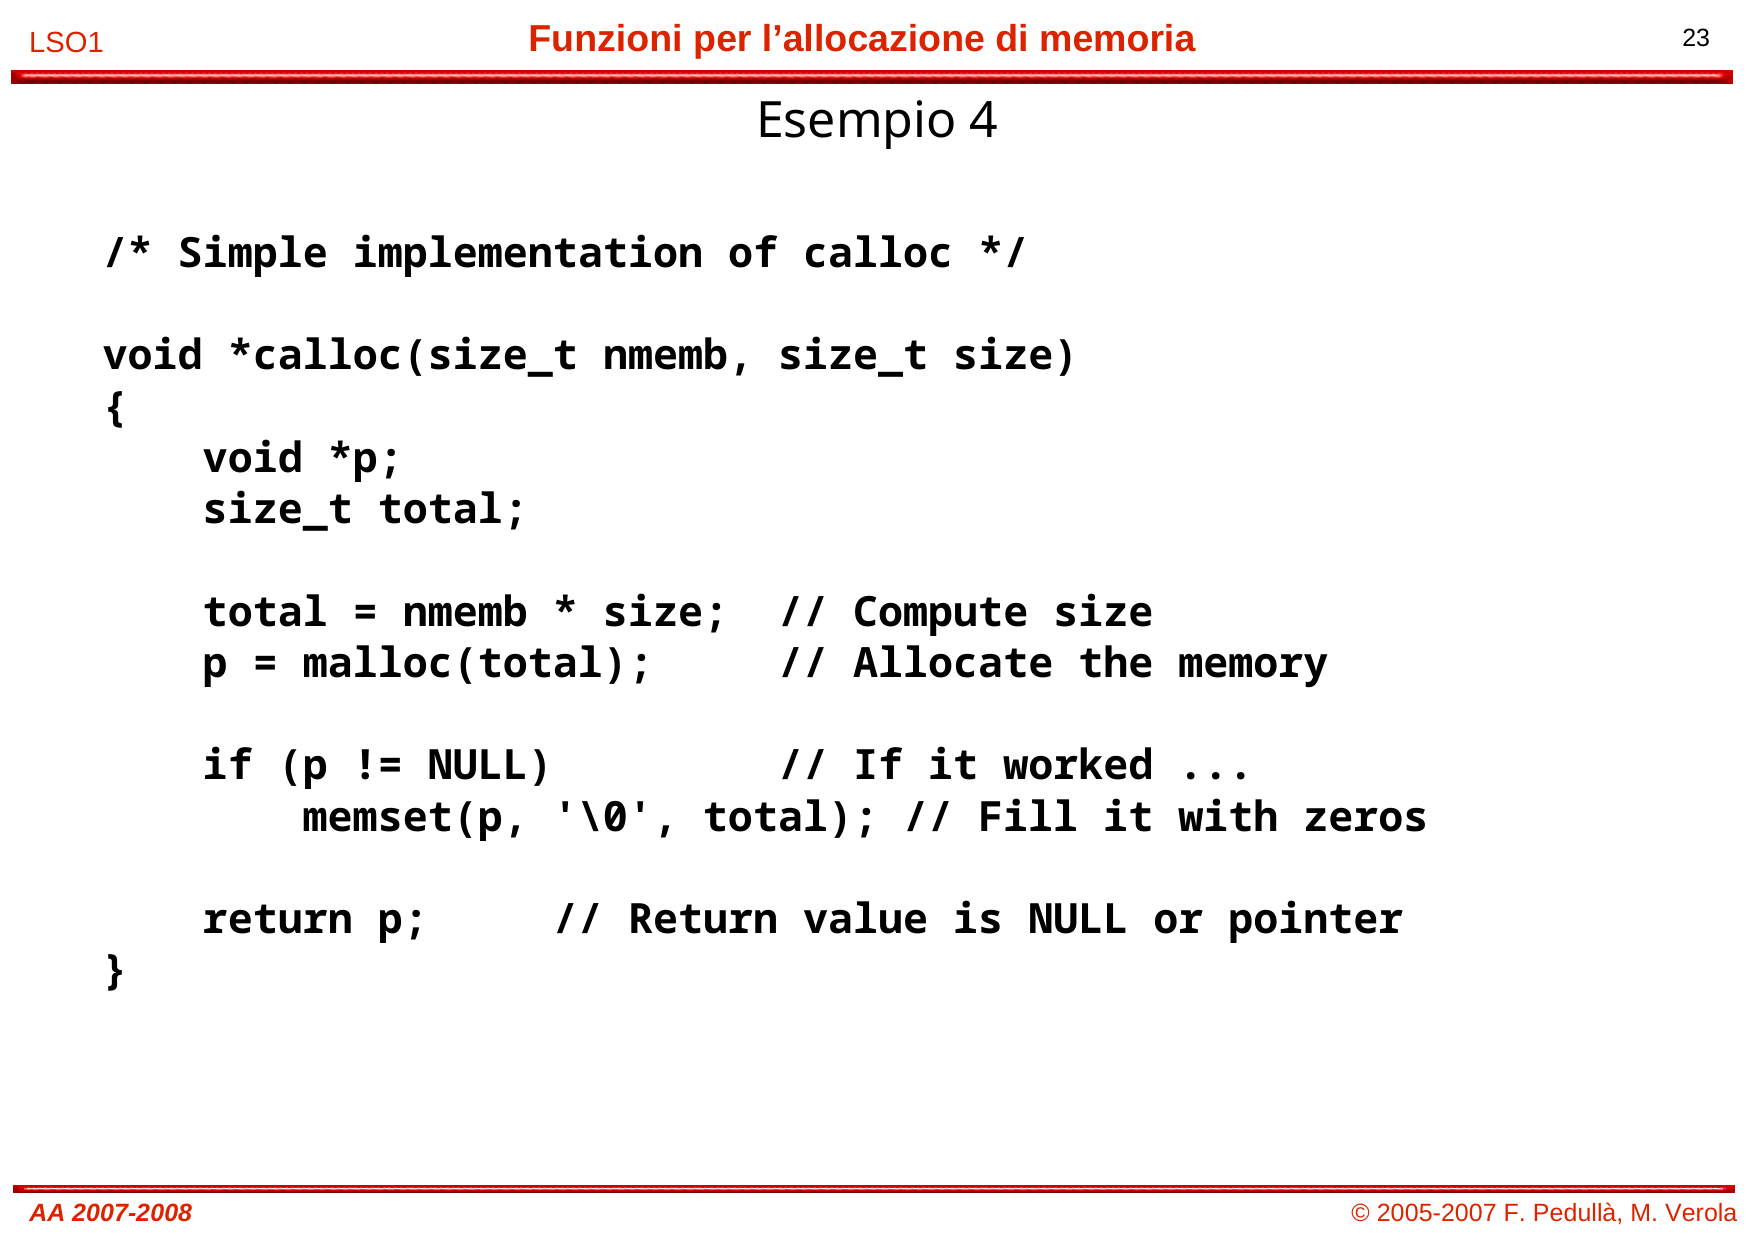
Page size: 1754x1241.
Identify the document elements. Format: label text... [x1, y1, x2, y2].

title Esempio 4 [412, 72, 1342, 168]
picture [11, 70, 1733, 84]
list /* Simple implementation of calloc */ void *calloc(size_t nmemb, size_t size) { void *p; size_t total; total = nmemb * size; // Compute size p = malloc(total); // Allocate the memory if (p != NULL) // If it worked ... memset(p, '\0', total); // Fill it with zeros return p; // Return value is NULL or pointer } [87, 218, 1704, 884]
picture [13, 1185, 1735, 1193]
